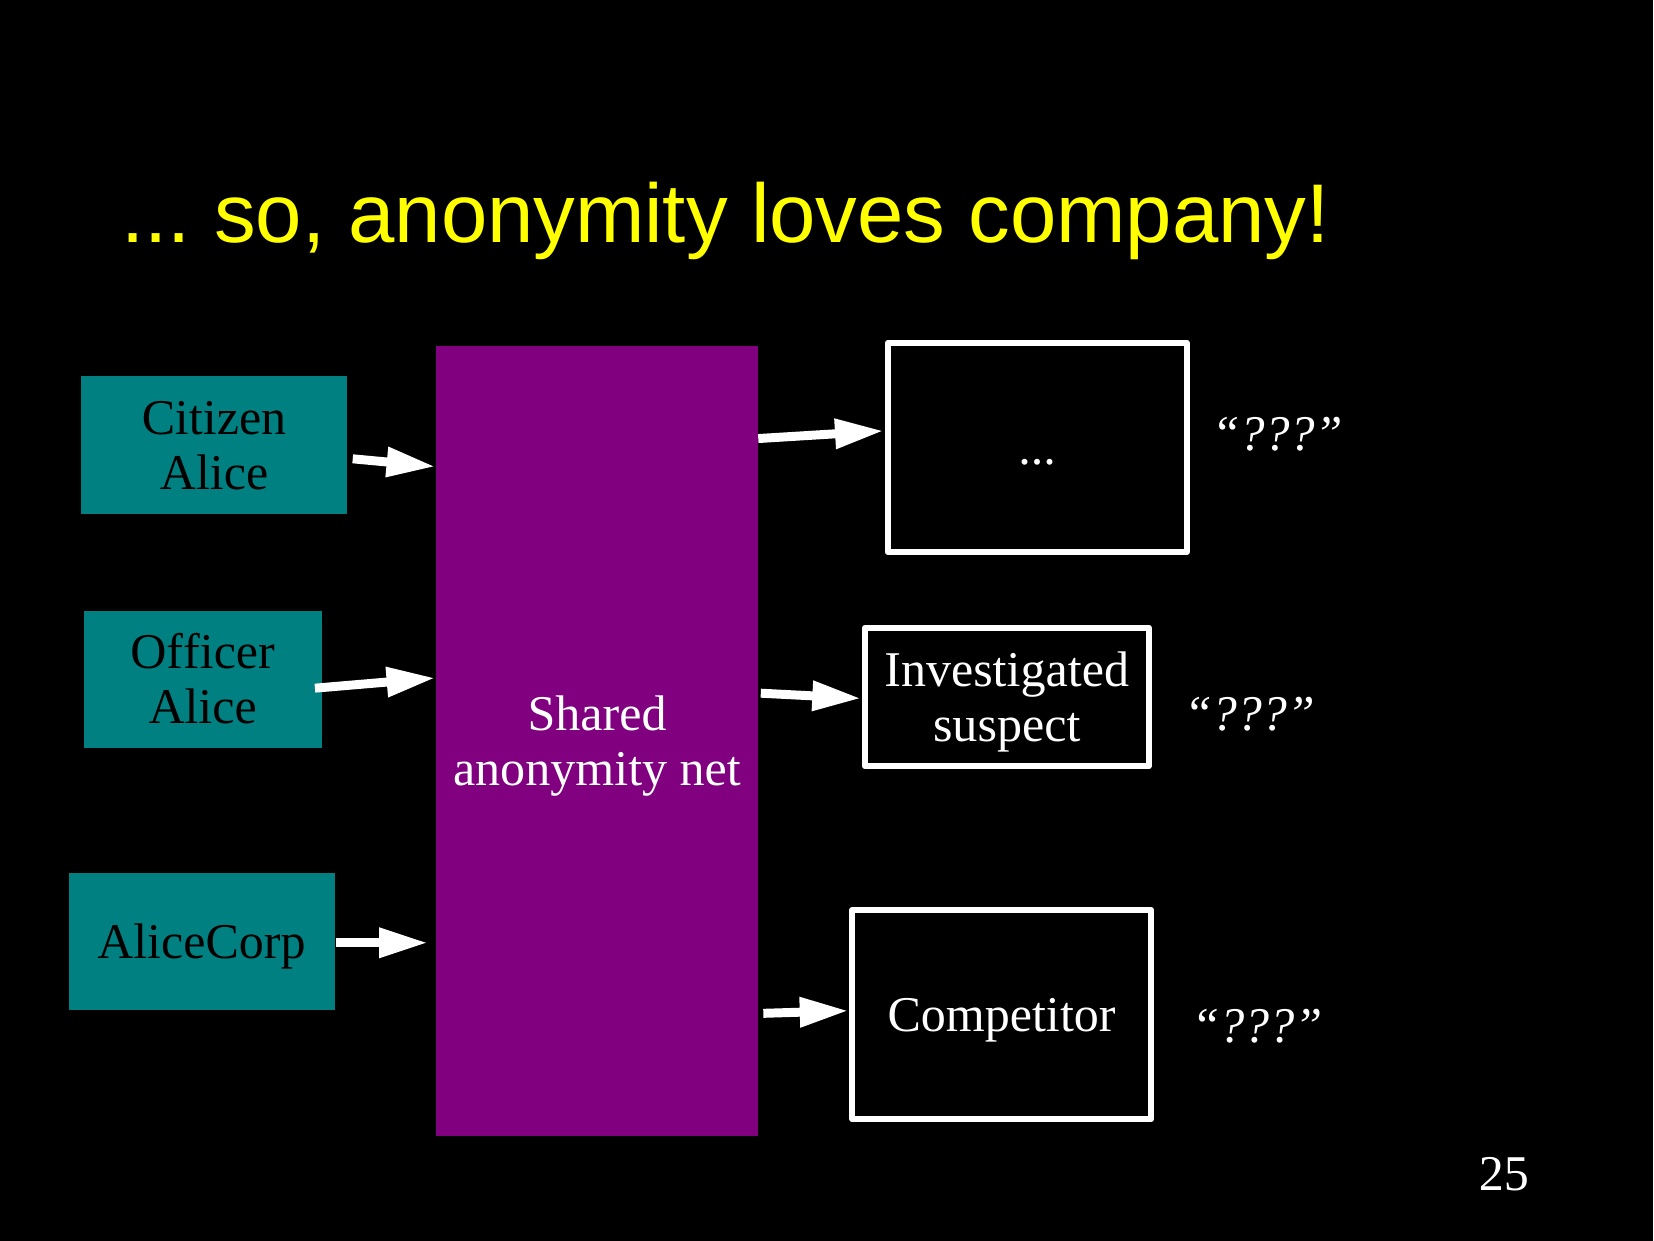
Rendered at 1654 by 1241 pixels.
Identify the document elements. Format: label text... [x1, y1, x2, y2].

text_box [1204, 378, 1366, 442]
text_box Investigated suspect [864, 627, 1149, 767]
text_box Officer Alice [83, 610, 323, 749]
text_box AliceCorp [68, 872, 336, 1011]
text_box “???” [1191, 998, 1323, 1059]
text_box ... [887, 342, 1187, 552]
text_box “???” [1184, 685, 1315, 746]
text_box Shared anonymity net [435, 345, 759, 1137]
text_box “???” [1211, 405, 1343, 466]
text_box Competitor [852, 909, 1152, 1120]
title ... so, anonymity loves company! [121, 102, 1578, 326]
text_box Citizen Alice [80, 375, 348, 515]
